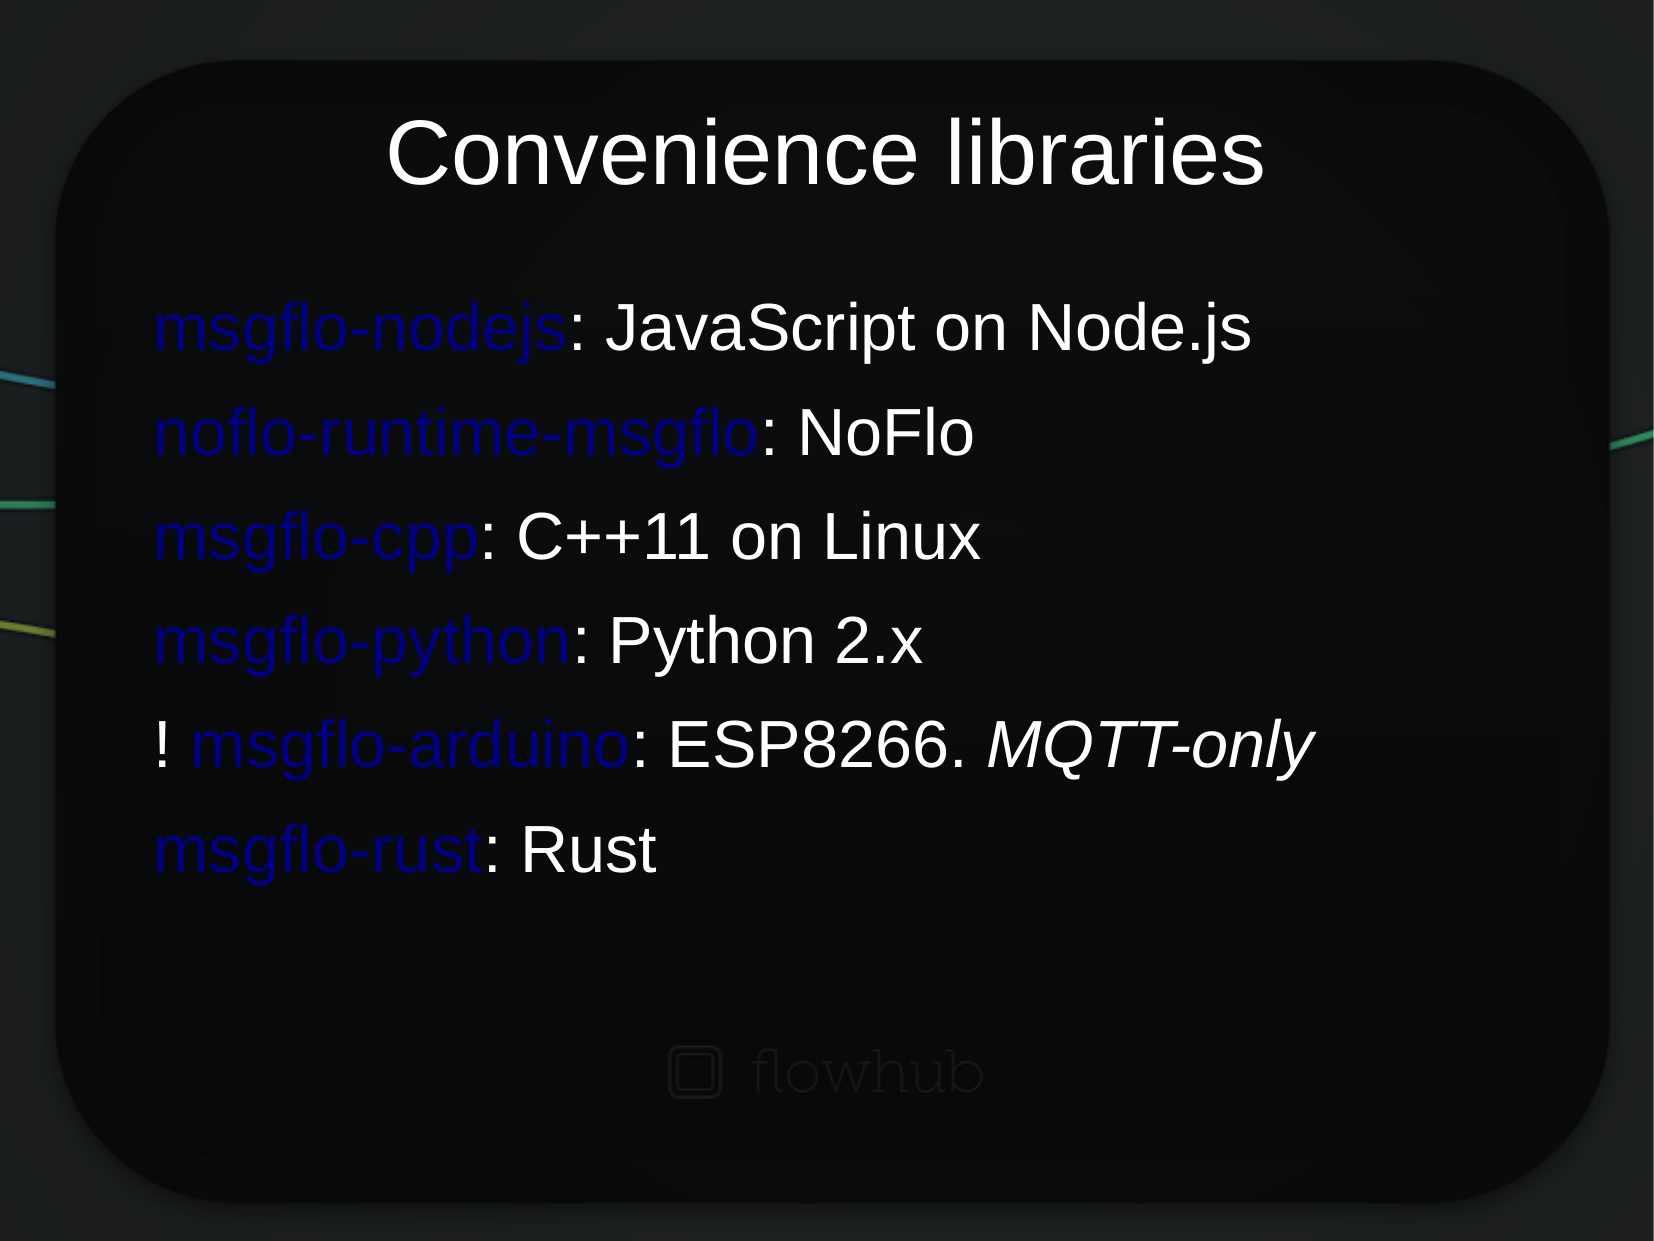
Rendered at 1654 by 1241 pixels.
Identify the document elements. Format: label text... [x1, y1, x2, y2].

title Convenience libraries [82, 49, 1571, 257]
list msgflo-nodejs: JavaScript on Node.js noflo-runtime-msgflo: NoFlo msgflo-cpp: C++11 on Linux msgflo-python: Python 2.x ! msgflo-arduino: ESP8266. MQTT-only msgflo-rust: Rust [82, 290, 1571, 1010]
picture [0, 0, 1654, 1241]
